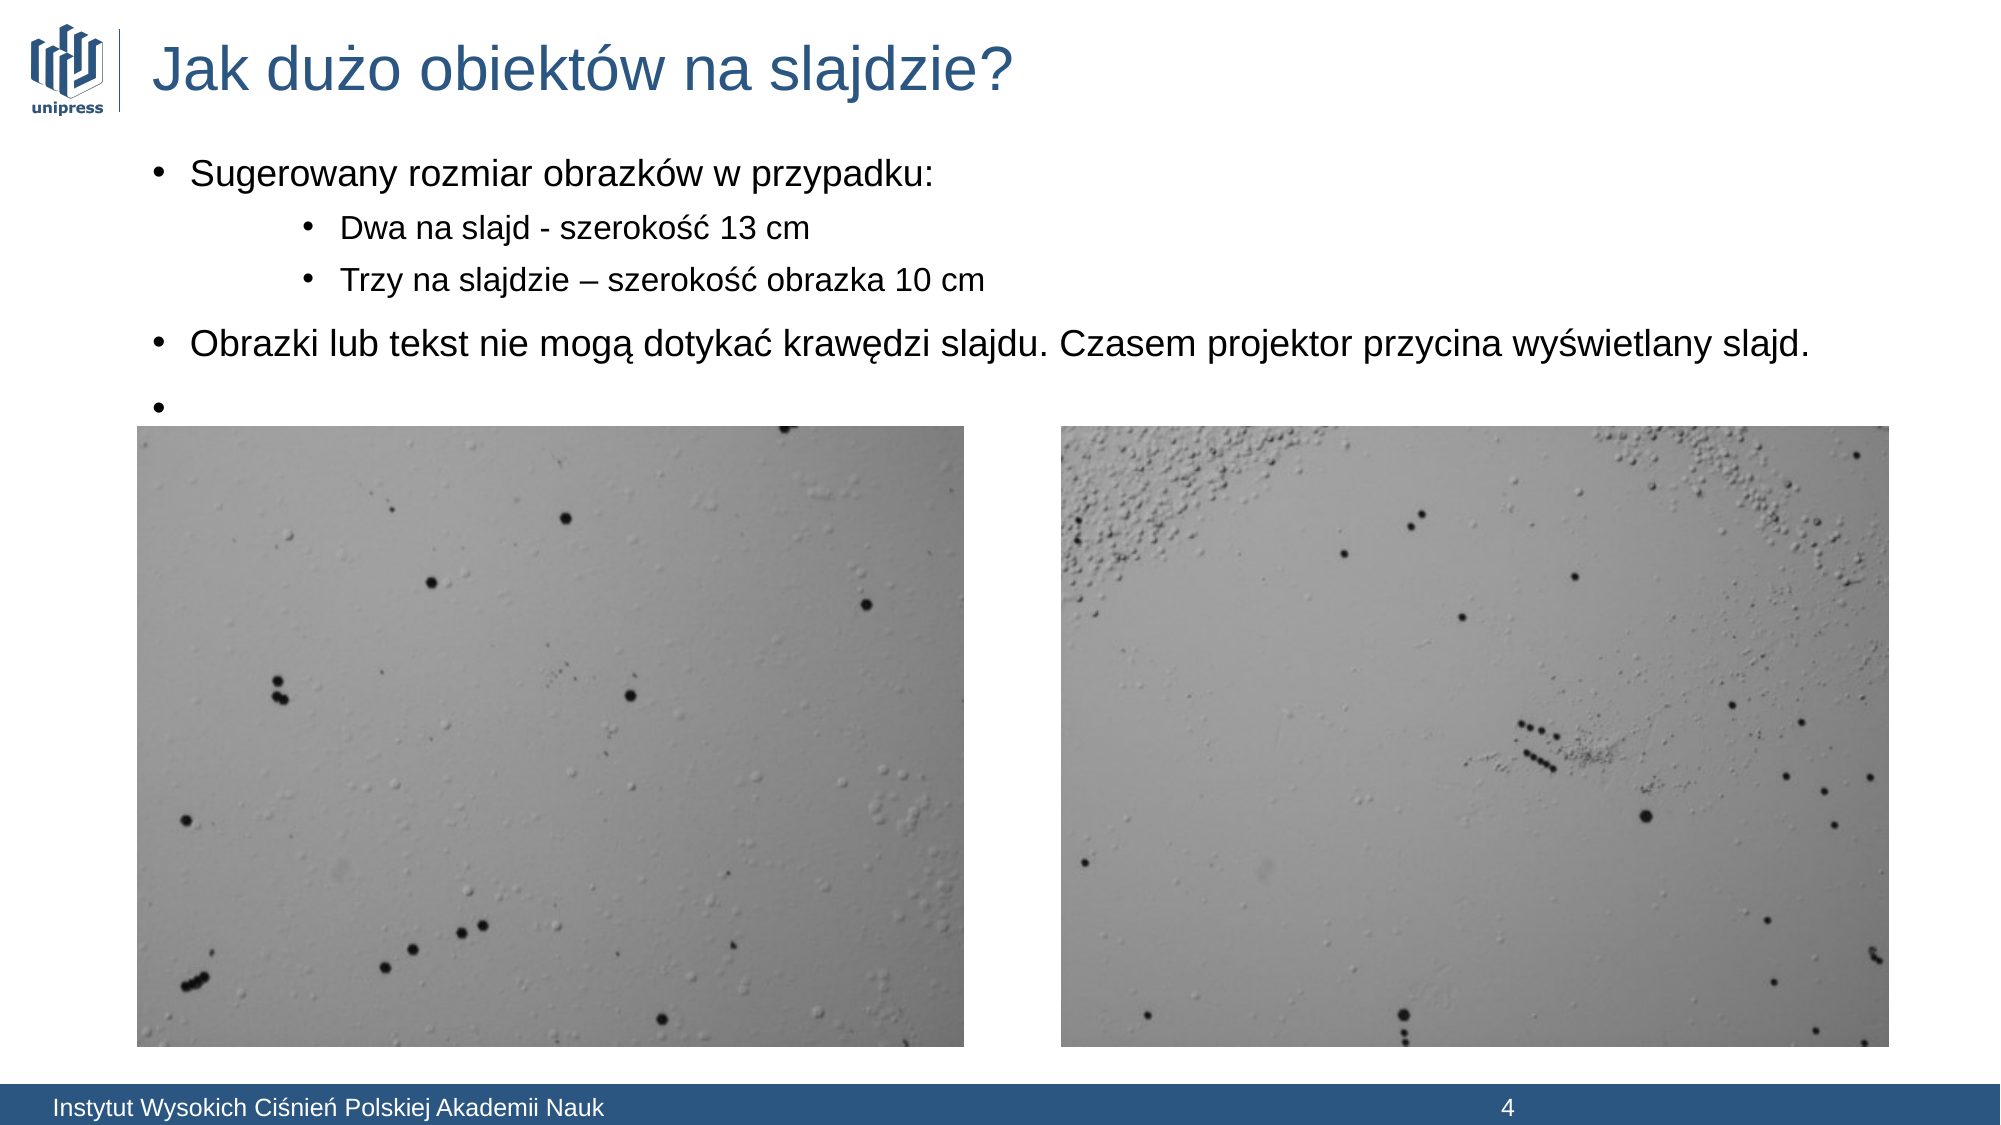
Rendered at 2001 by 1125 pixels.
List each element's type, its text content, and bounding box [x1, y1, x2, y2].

text_box 4 [1485, 1084, 1936, 1125]
picture [1061, 426, 1889, 1047]
picture [137, 426, 964, 1047]
text_box [137, 141, 1863, 327]
list Sugerowany rozmiar obrazków w przypadku: Dwa na slajd - szerokość 13 cm Trzy na slajdzie – szerokość obrazka 10 cm Obrazki lub tekst nie mogą dotykać krawędzi slajdu. Czasem projektor przycina wyświetlany slajd. [137, 327, 1863, 963]
title Jak dużo obiektów na slajdzie? [137, 29, 1863, 112]
